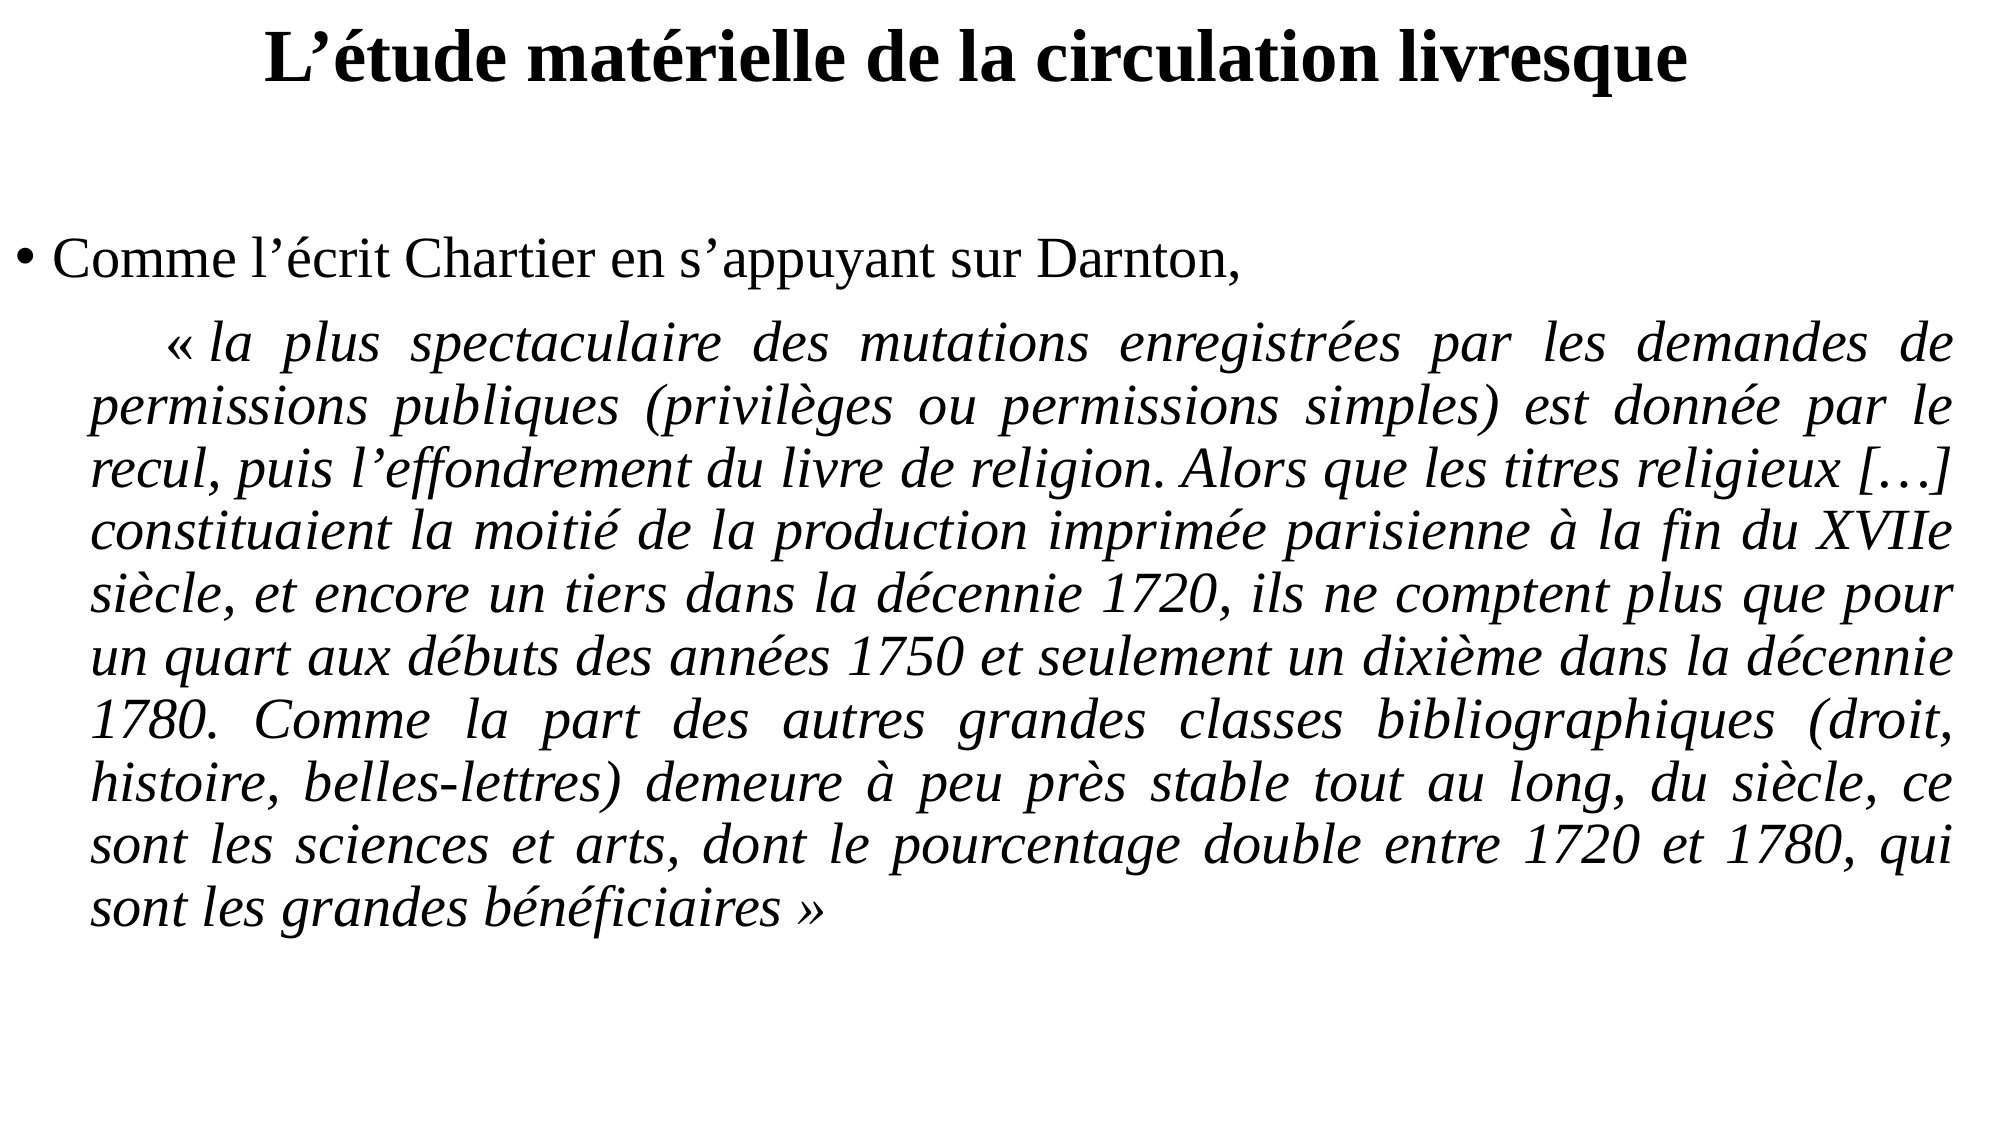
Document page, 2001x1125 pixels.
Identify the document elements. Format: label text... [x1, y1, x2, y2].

title L’étude matérielle de la circulation livresque [249, 0, 1750, 114]
list Comme l’écrit Chartier en s’appuyant sur Darnton, « la plus spectaculaire des mutations enregistrées par les demandes de permissions publiques (privilèges ou permissions simples) est donnée par le recul, puis l’effondrement du livre de religion. Alors que les titres religieux […] constituaient la moitié de la production imprimée parisienne à la fin du XVIIe siècle, et encore un tiers dans la décennie 1720, ils ne comptent plus que pour un quart aux débuts des années 1750 et seulement un dixième dans la décennie 1780. Comme la part des autres grandes classes bibliographiques (droit, histoire, belles-lettres) demeure à peu près stable tout au long, du siècle, ce sont les sciences et arts, dont le pourcentage double entre 1720 et 1780, qui sont les grandes bénéficiaires » [0, 219, 1971, 1125]
